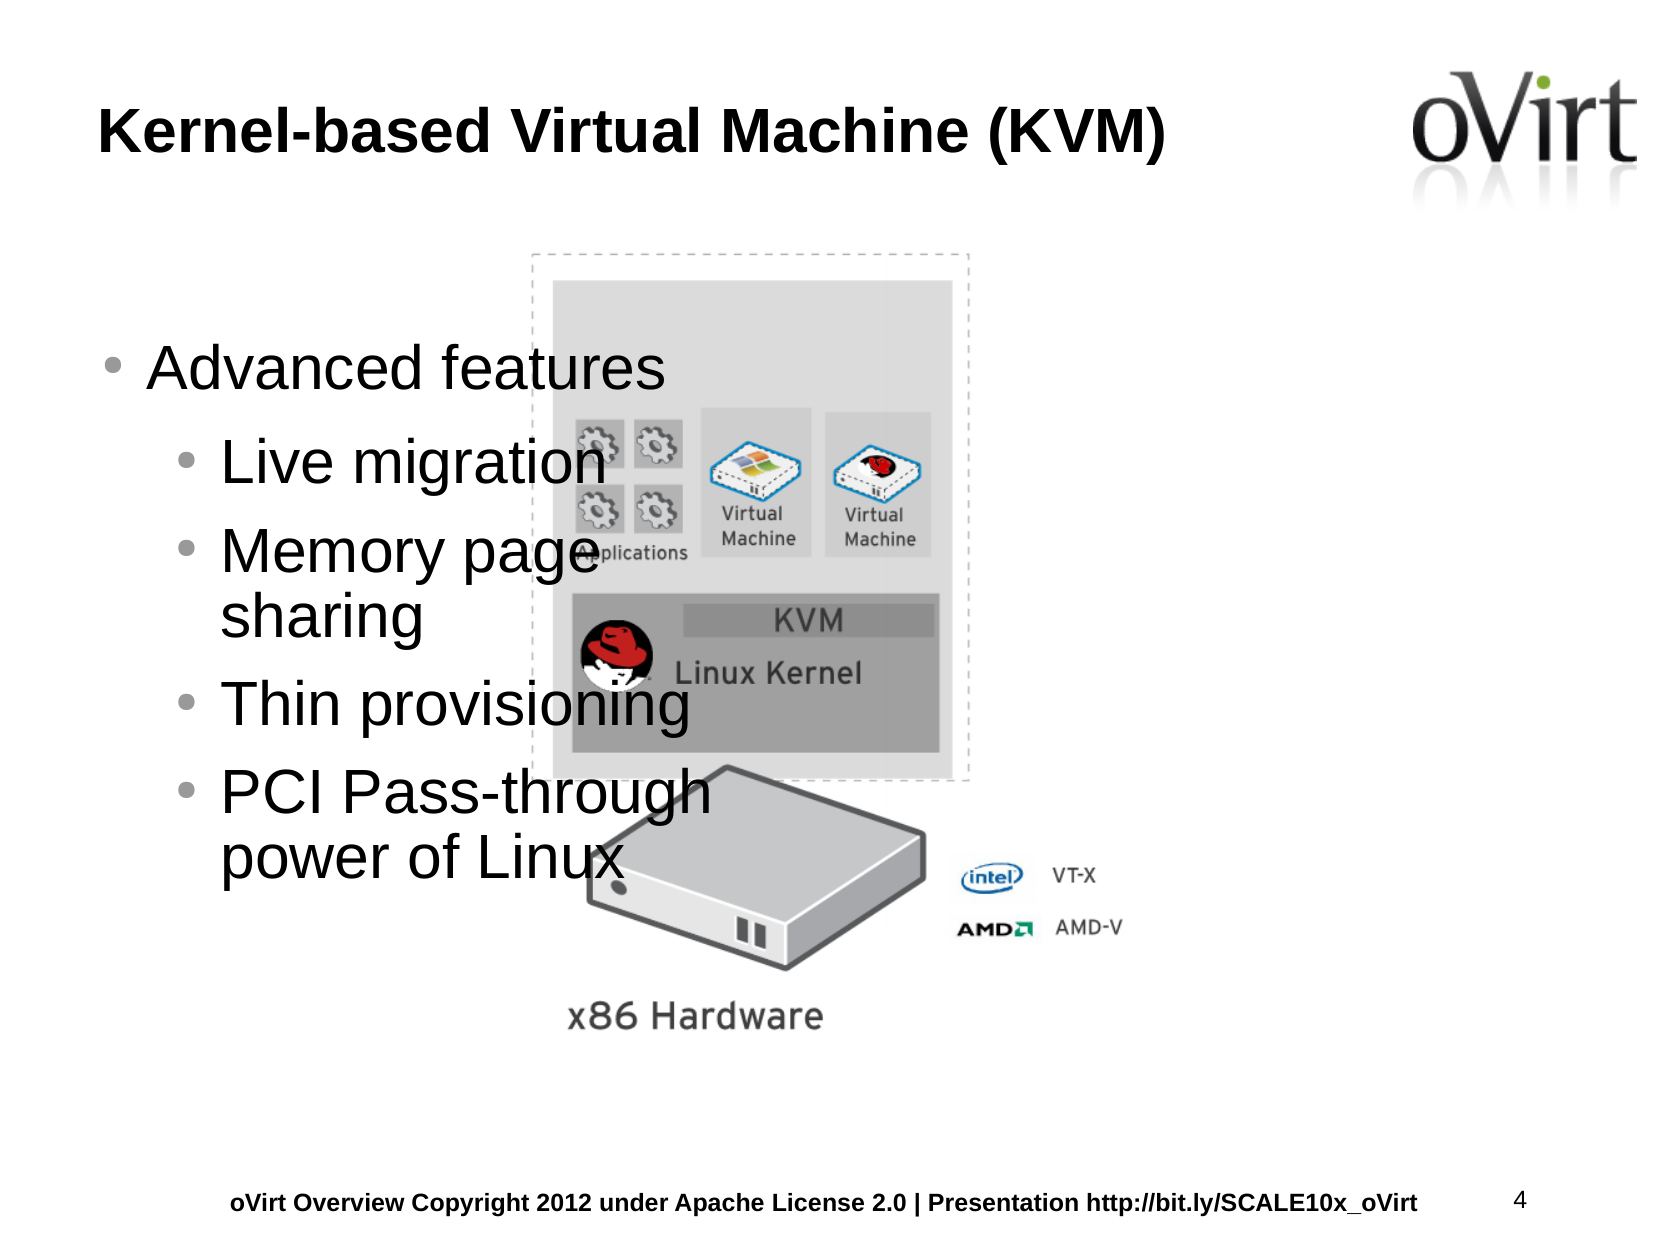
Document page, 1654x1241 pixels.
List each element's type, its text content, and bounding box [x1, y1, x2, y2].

picture [1571, 63, 1637, 212]
picture [448, 244, 1520, 1039]
title Kernel-based Virtual Machine (KVM) [82, 29, 1571, 233]
list Advanced features Live migration Memory page sharing Thin provisioning PCI Pass-through power of Linux [86, 337, 814, 897]
